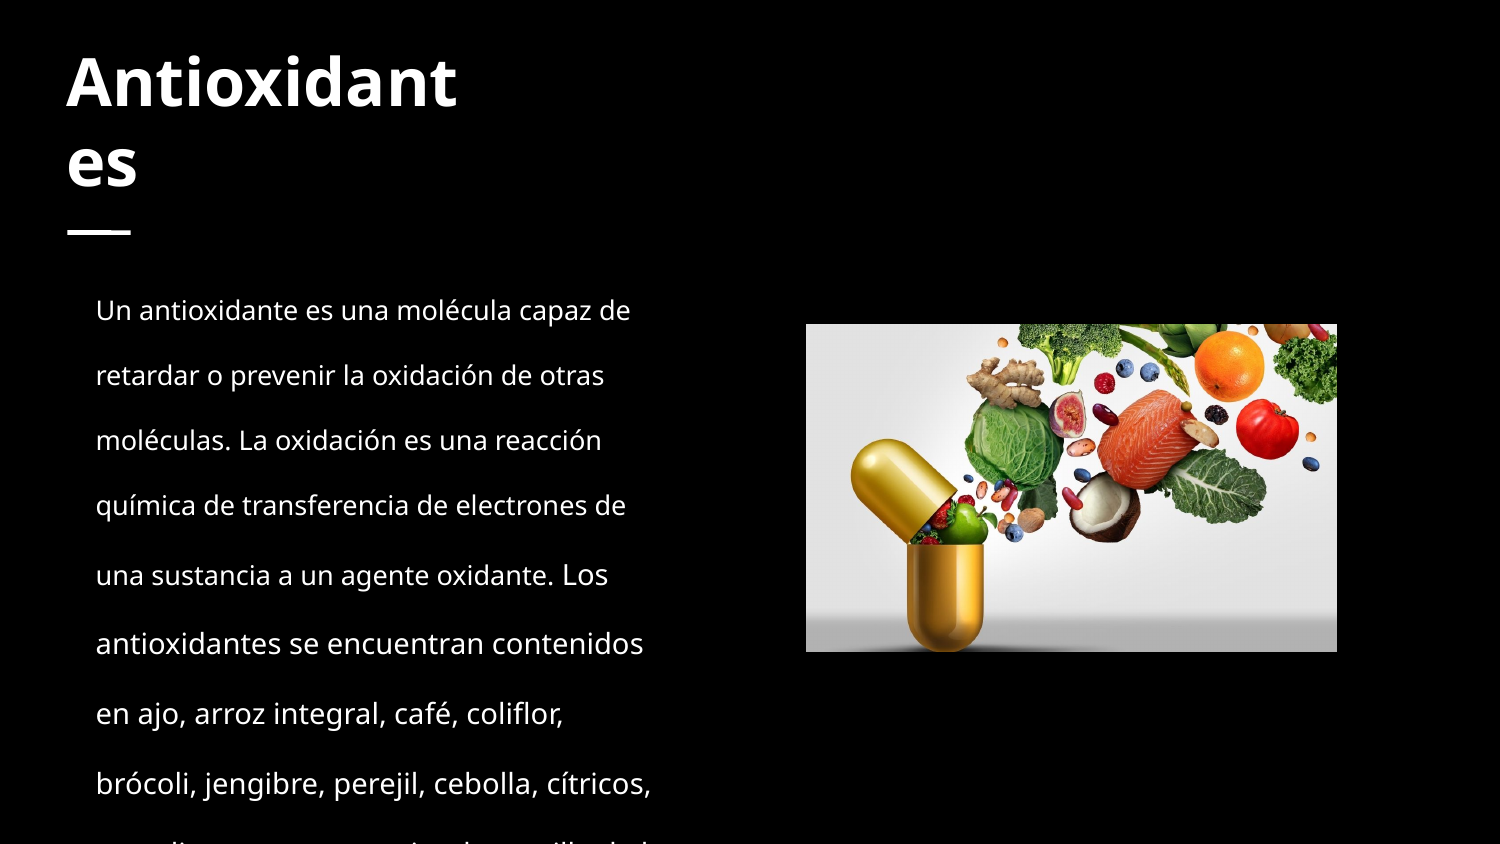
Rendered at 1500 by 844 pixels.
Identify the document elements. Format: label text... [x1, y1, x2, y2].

picture [806, 324, 1337, 652]
list Un antioxidante es una molécula capaz de retardar o prevenir la oxidación de otras moléculas. La oxidación es una reacción química de transferencia de electrones de una sustancia a un agente oxidante. Los antioxidantes se encuentran contenidos en ajo, arroz integral, café, coliflor, brócoli, jengibre, perejil, cebolla, cítricos, semolina, tomates, aceite de semilla de la vid, té, romero, entre otras muchas sustancias. [51, 245, 688, 750]
title Antioxidantes [51, 91, 512, 216]
